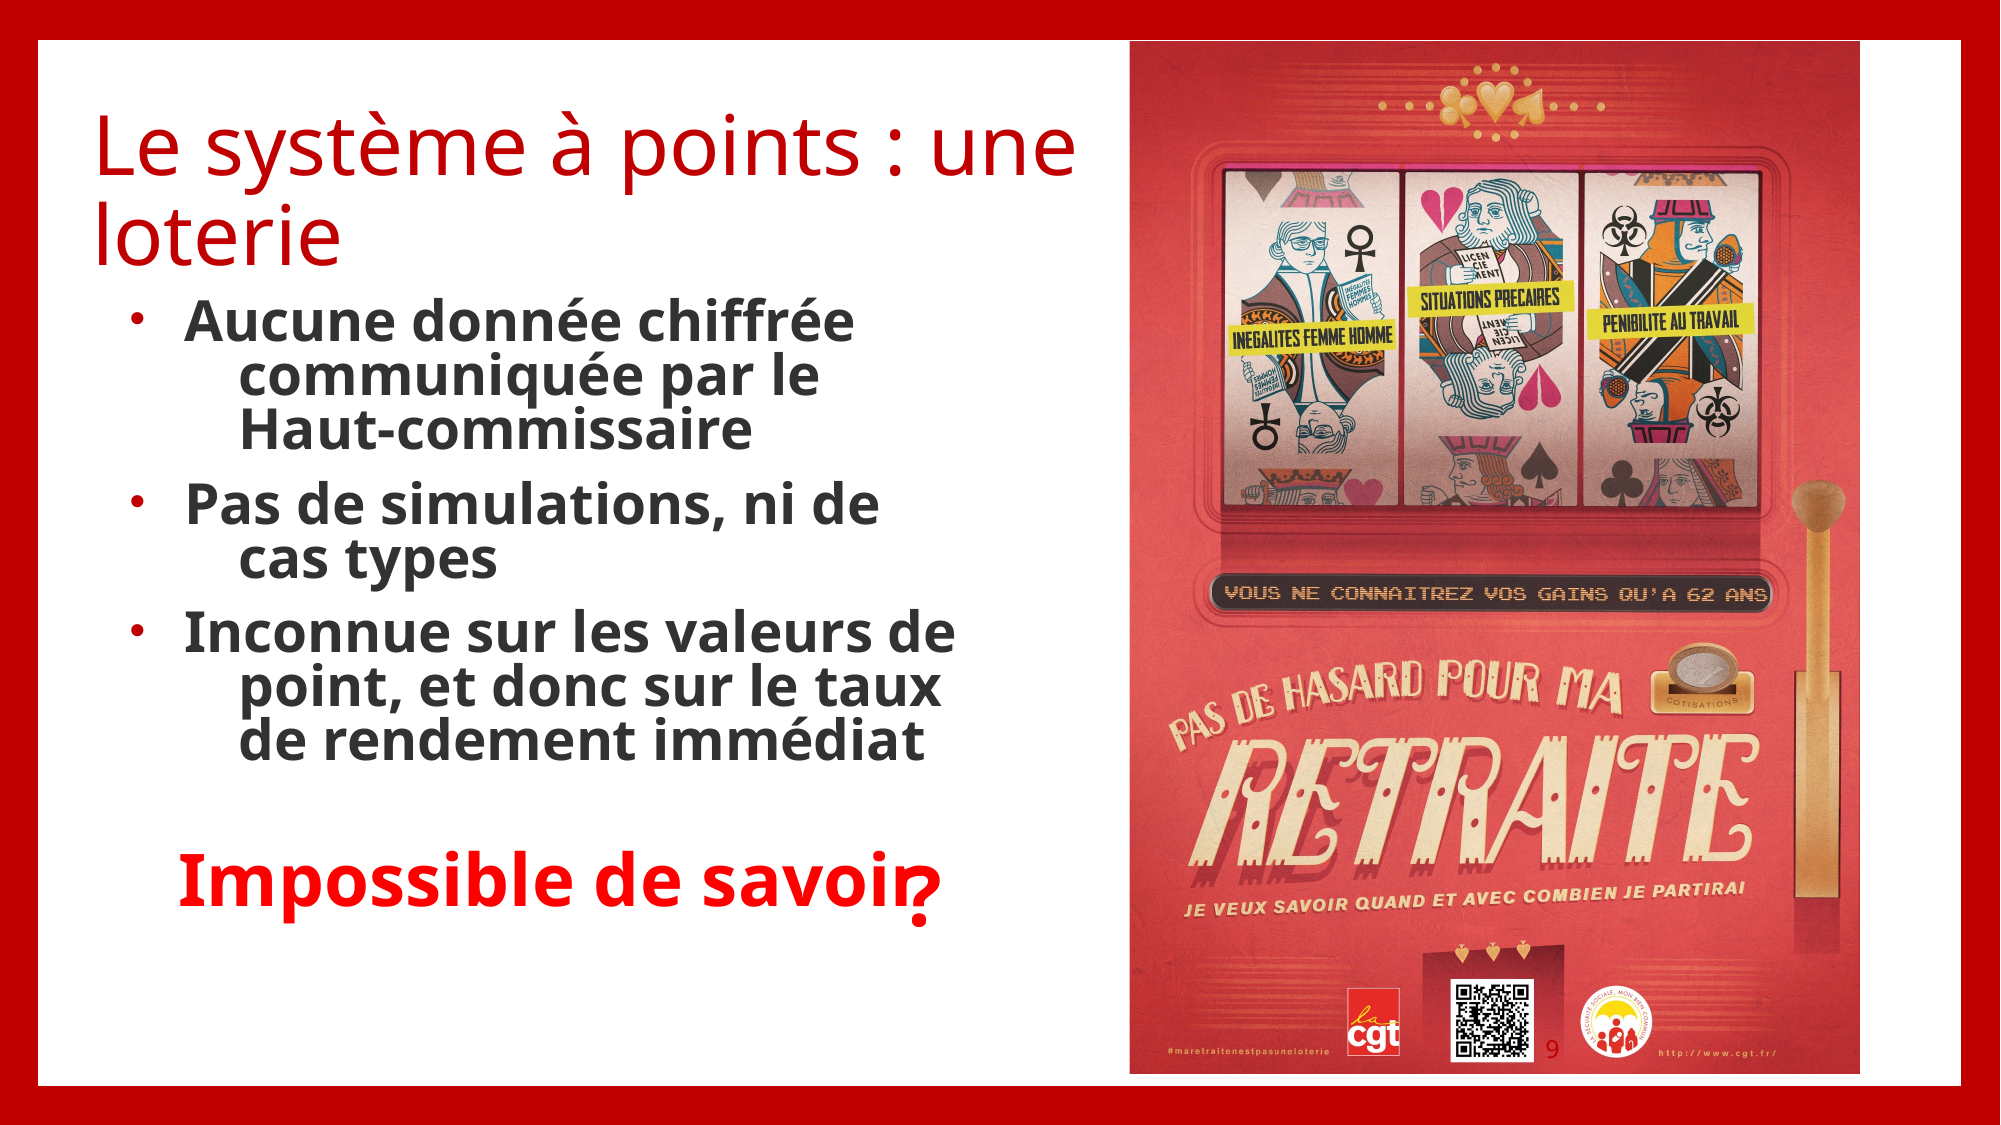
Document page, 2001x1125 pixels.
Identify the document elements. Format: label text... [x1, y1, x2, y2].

list Aucune donnée chiffrée communiquée par le Haut-commissaire Pas de simulations, ni de cas types Inconnue sur les valeurs de point, et donc sur le taux de rendement immédiat Impossible de savoir [114, 290, 989, 968]
text_box ? [856, 838, 989, 950]
text_box [1530, 1020, 1811, 1081]
picture [1129, 39, 1860, 1074]
title Le système à points : une loterie [77, 81, 1129, 291]
